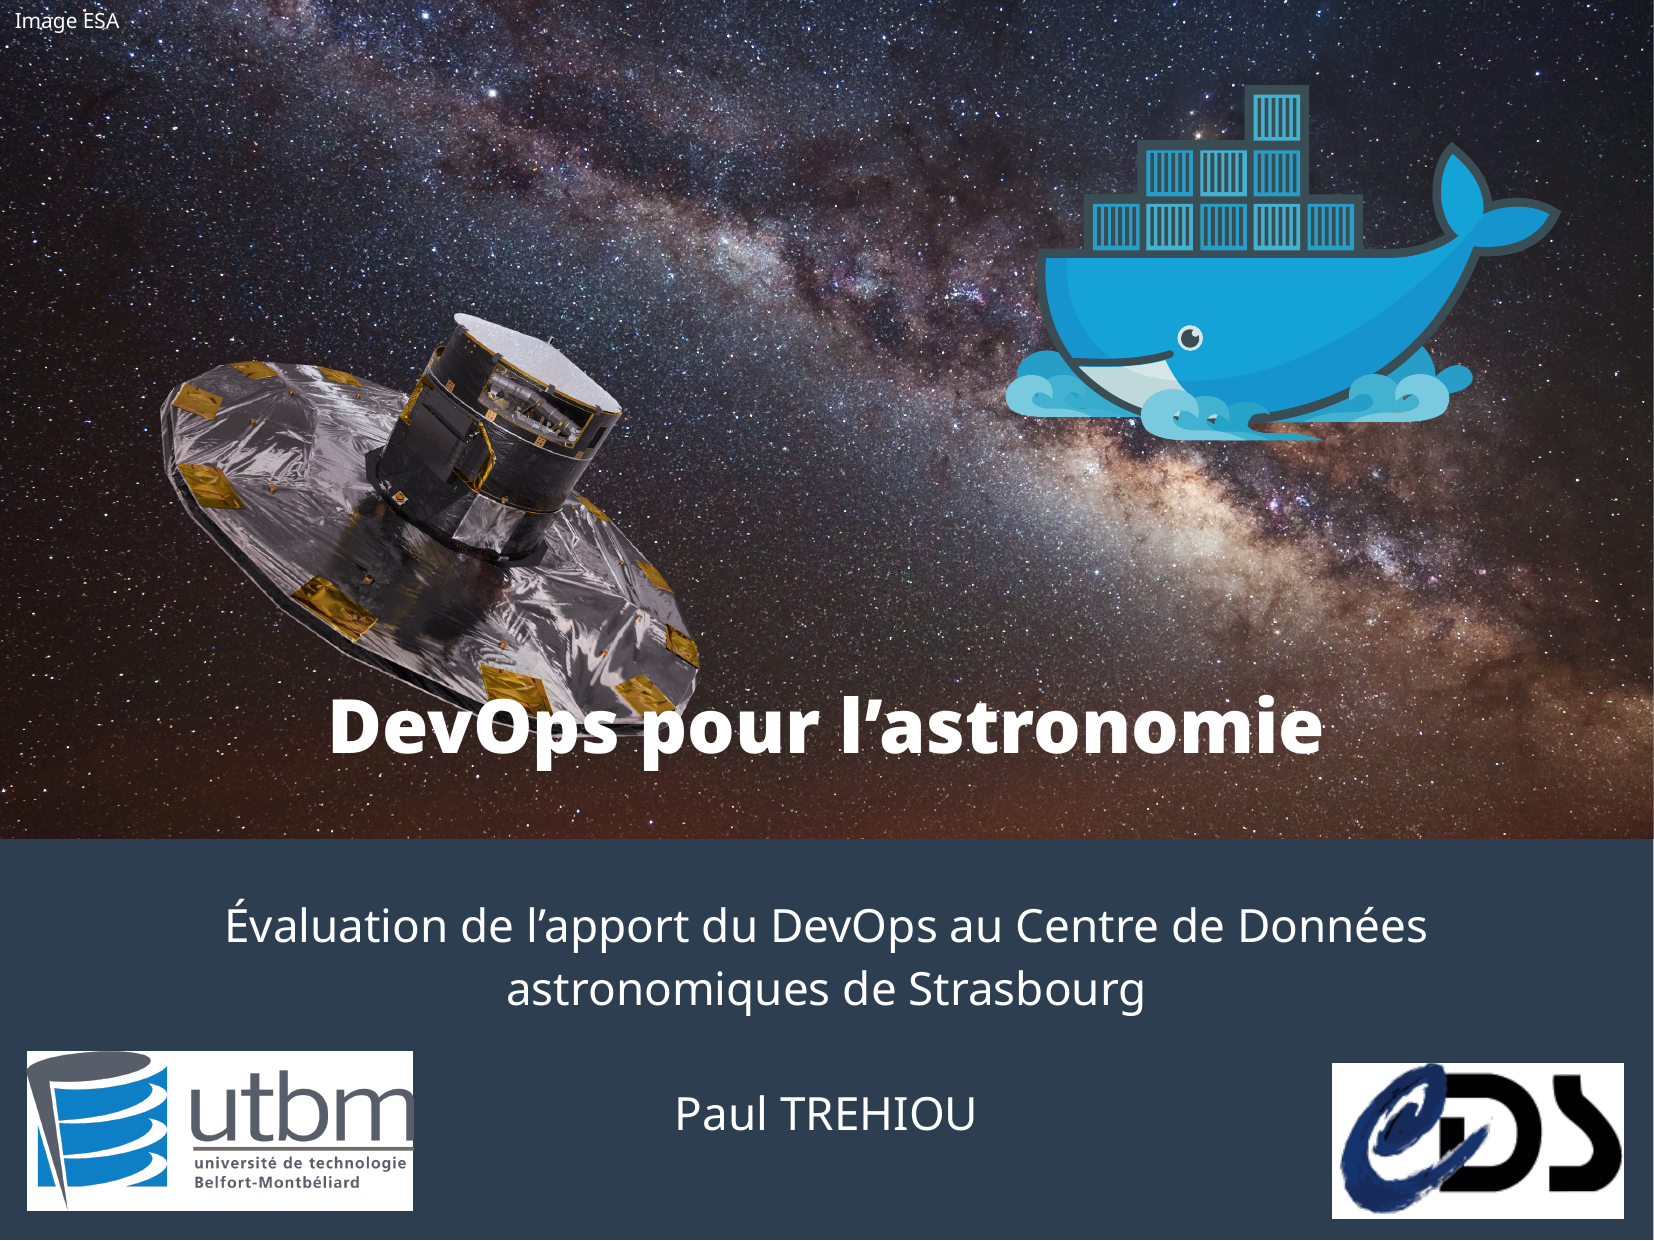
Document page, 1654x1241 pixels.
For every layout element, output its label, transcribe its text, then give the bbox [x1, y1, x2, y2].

picture [0, 0, 1654, 839]
title DevOps pour l’astronomie [59, 620, 1595, 778]
subtitle Évaluation de l’apport du DevOps au Centre de Données astronomiques de Strasbourg Paul TREHIOU [59, 856, 1595, 1182]
picture [26, 1051, 414, 1211]
picture [1331, 1062, 1625, 1220]
